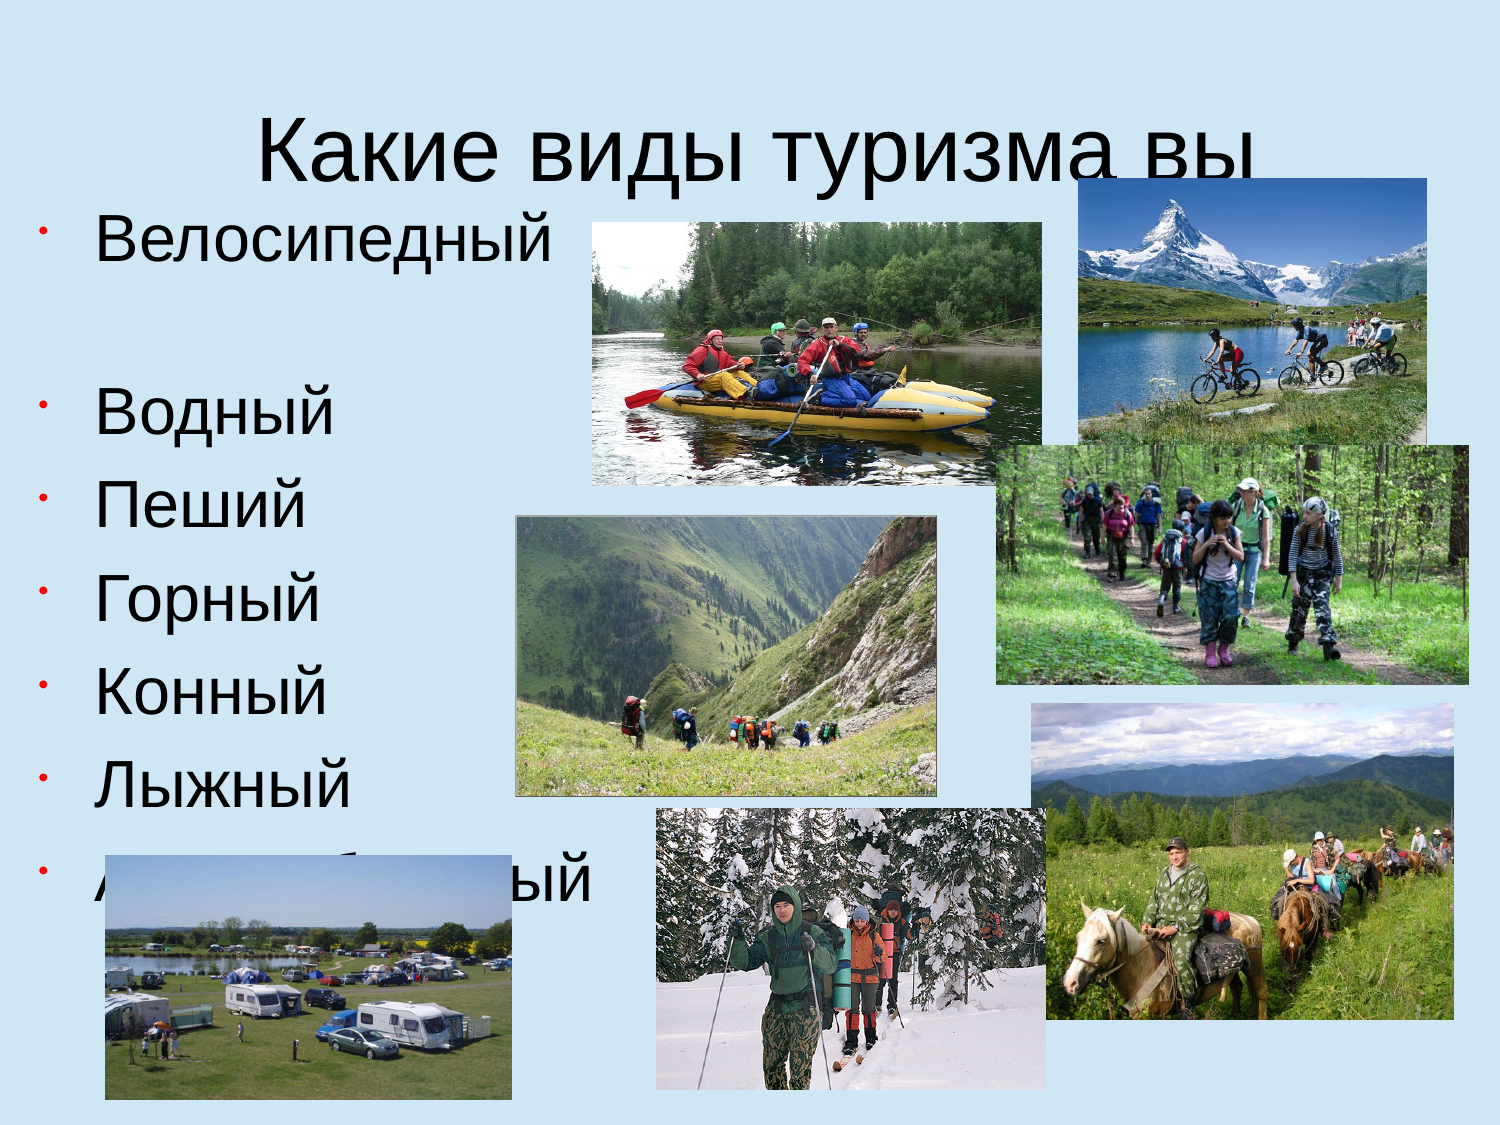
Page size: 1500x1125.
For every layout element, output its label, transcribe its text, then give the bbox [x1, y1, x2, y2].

title Какие виды туризма вы знаете? [82, 82, 1432, 270]
list Велосипедный Водный Пеший Горный Конный Лыжный Автомобильный [23, 187, 617, 312]
picture [592, 178, 1469, 685]
picture [656, 703, 1454, 1090]
picture [105, 855, 512, 1100]
picture [515, 515, 937, 797]
